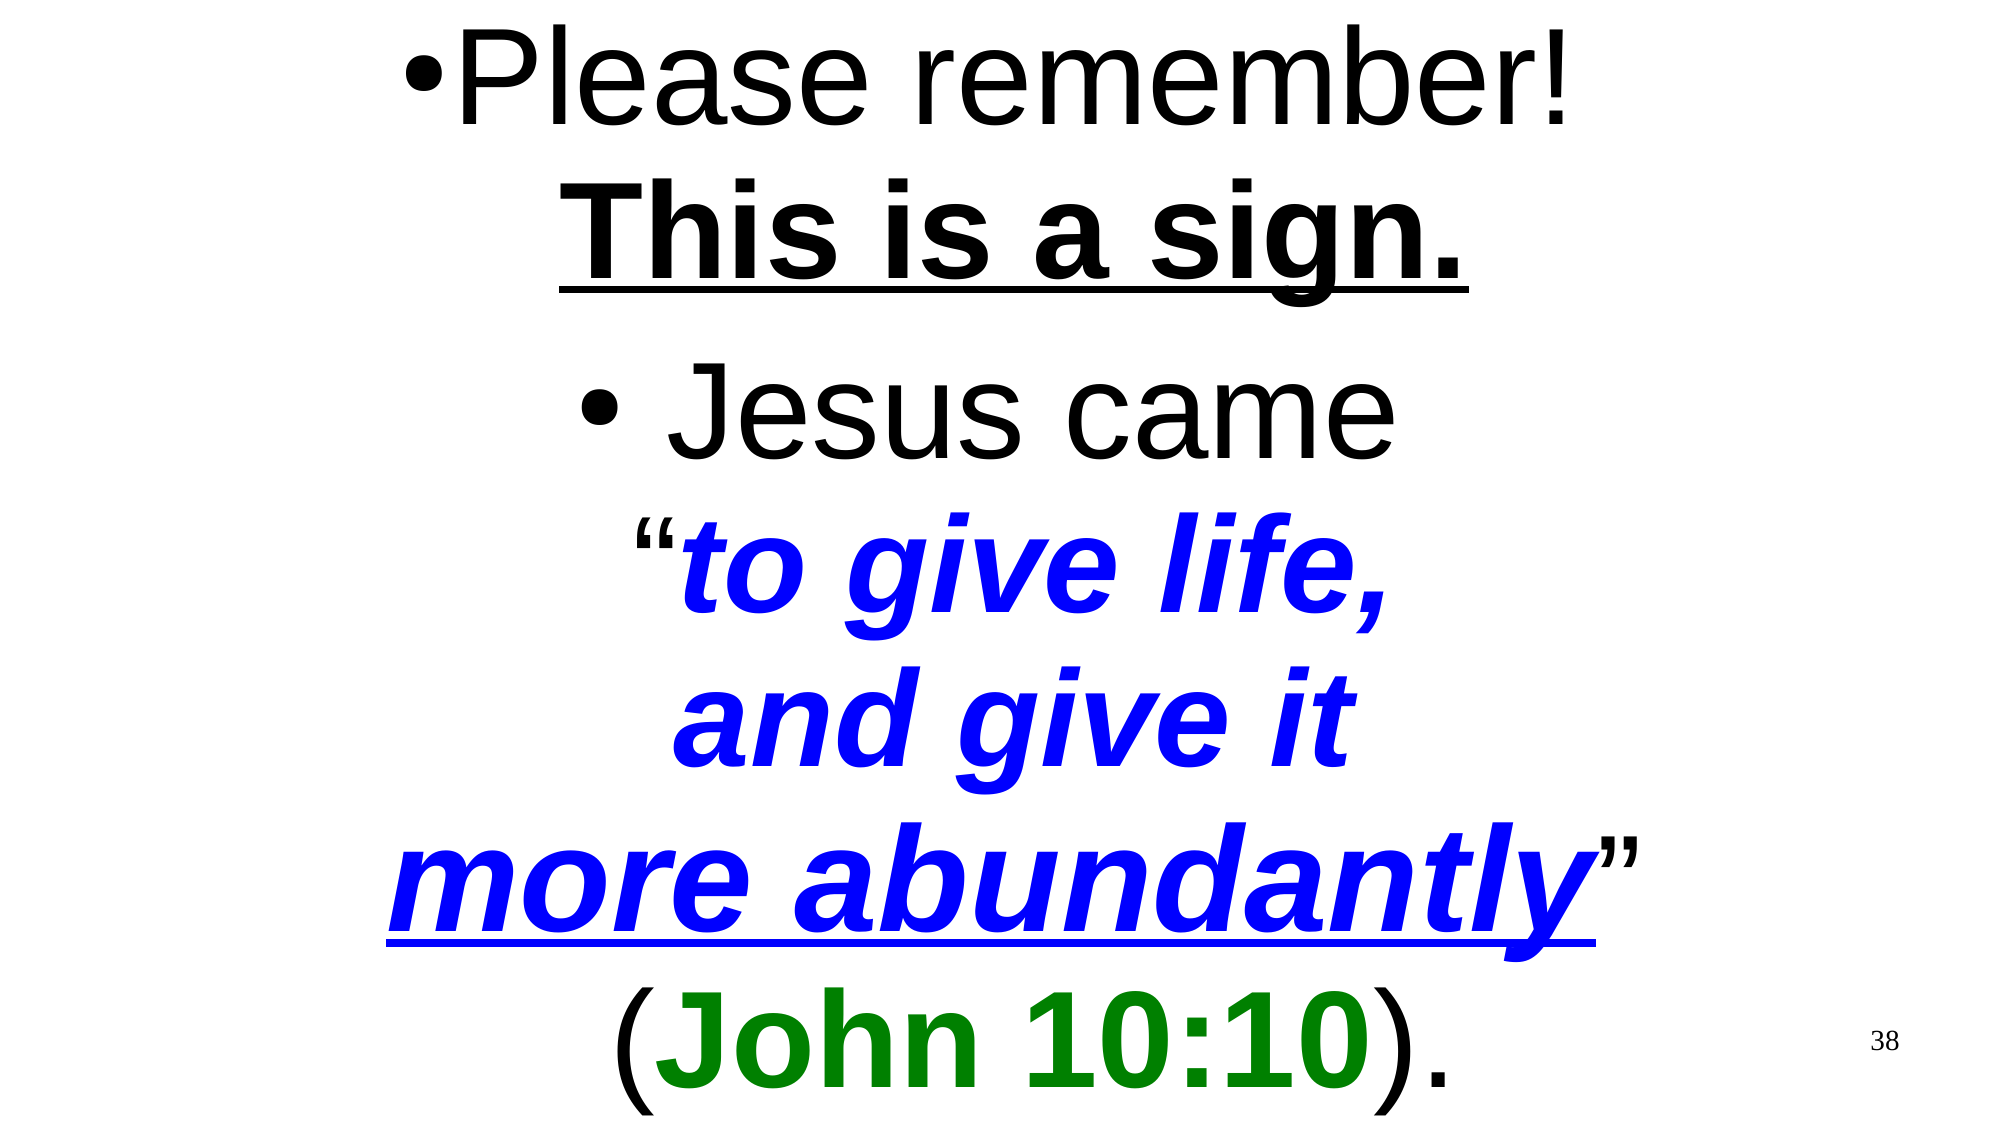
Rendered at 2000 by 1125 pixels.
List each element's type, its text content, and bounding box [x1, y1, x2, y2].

list Please remember! This is a sign. Jesus came “to give life, and give it more abundantly” (John 10:10). [0, 0, 1996, 1123]
